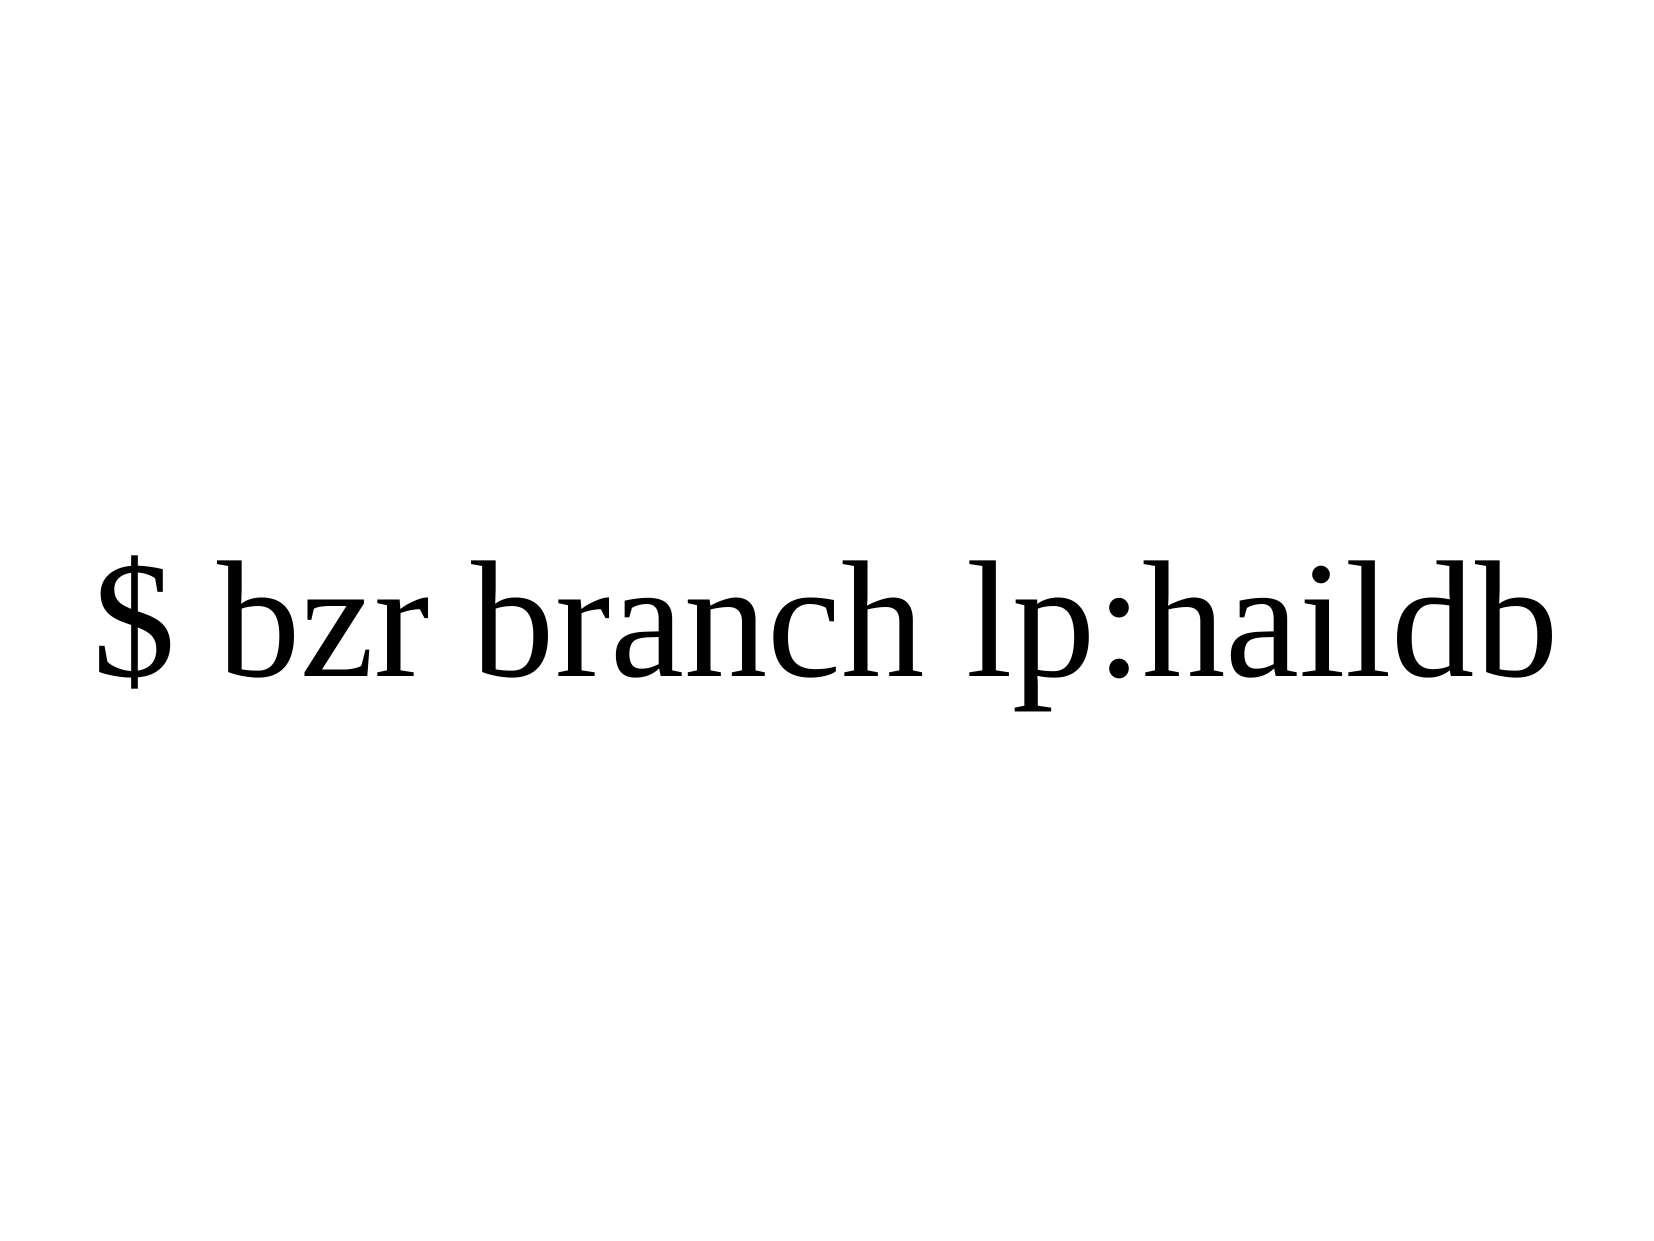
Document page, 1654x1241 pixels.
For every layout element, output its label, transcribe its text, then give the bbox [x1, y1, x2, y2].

title $ bzr branch lp:haildb [0, 516, 1654, 724]
